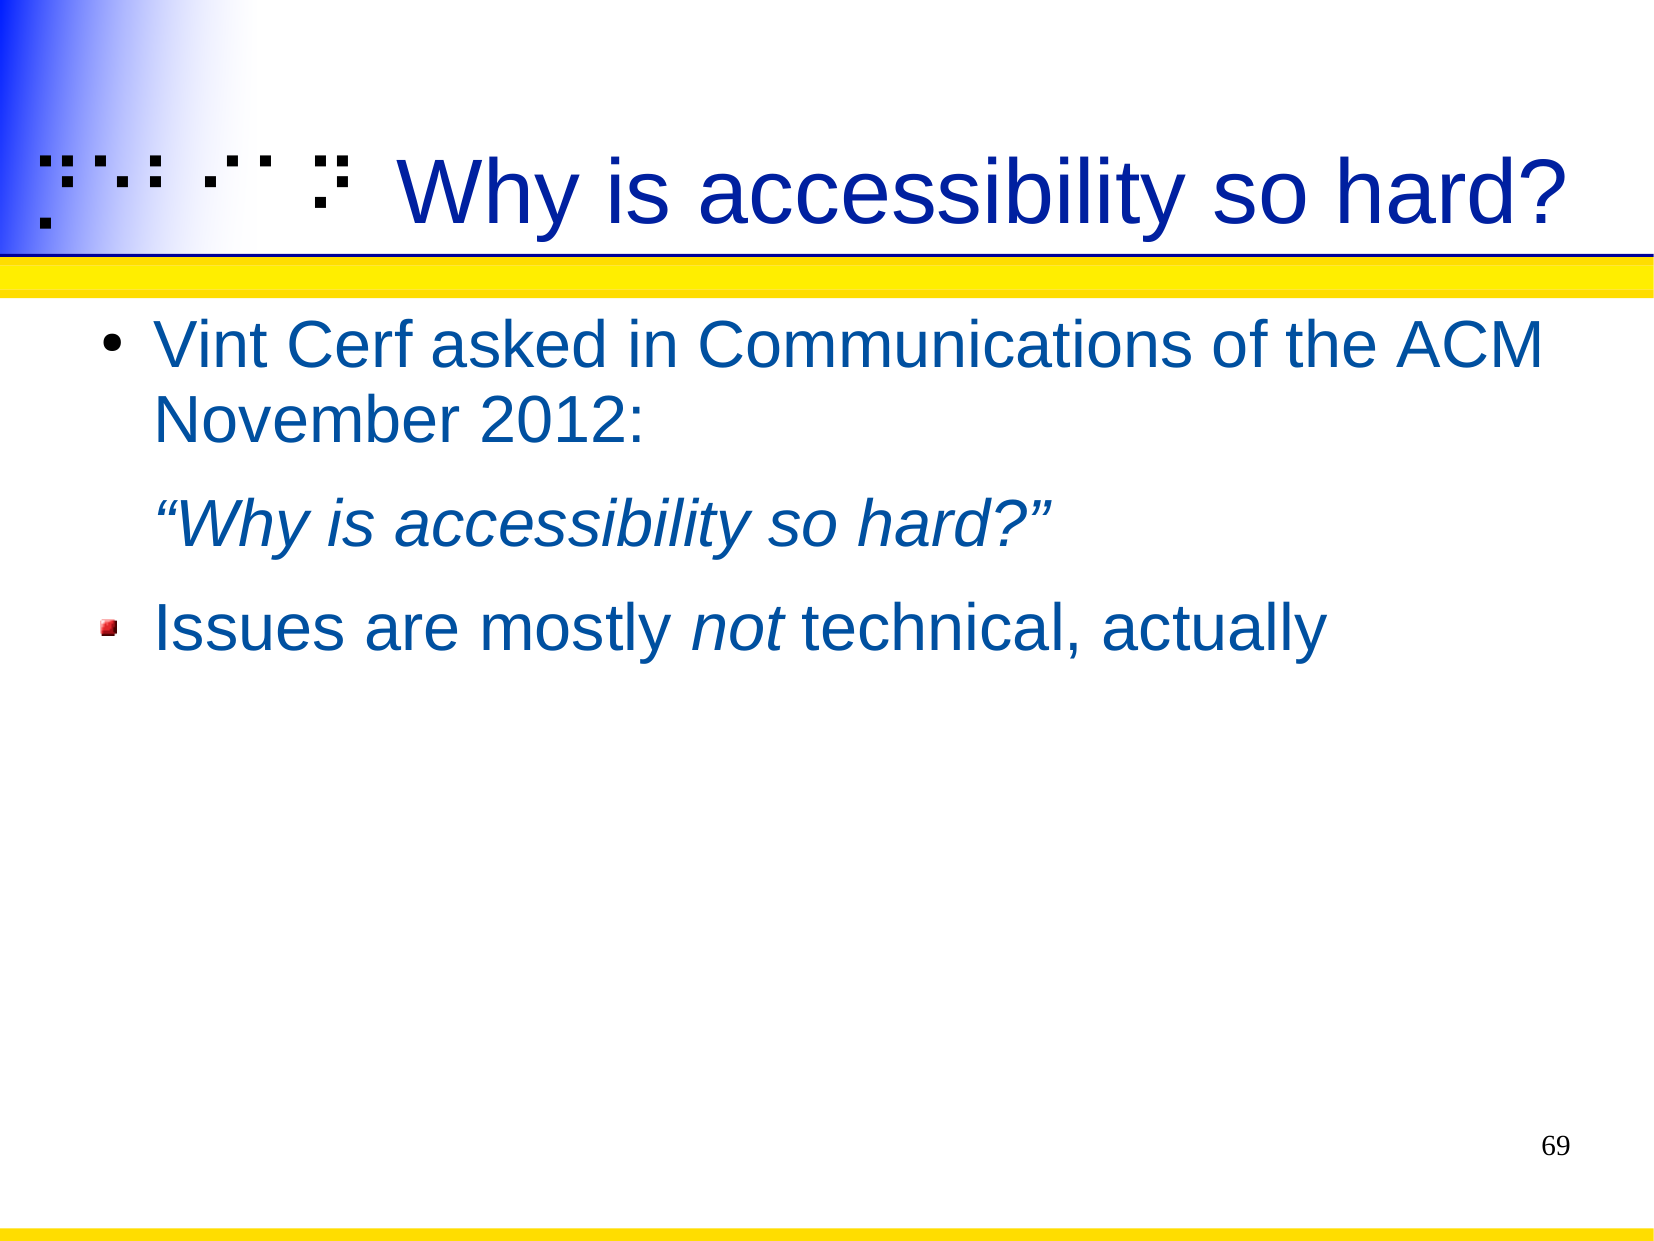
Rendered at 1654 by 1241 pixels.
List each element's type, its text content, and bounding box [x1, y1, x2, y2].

title Why is accessibility so hard? [372, 126, 1571, 257]
list Vint Cerf asked in Communications of the ACM November 2012: “Why is accessibility so hard?” Issues are mostly not technical, actually [82, 307, 1571, 1126]
